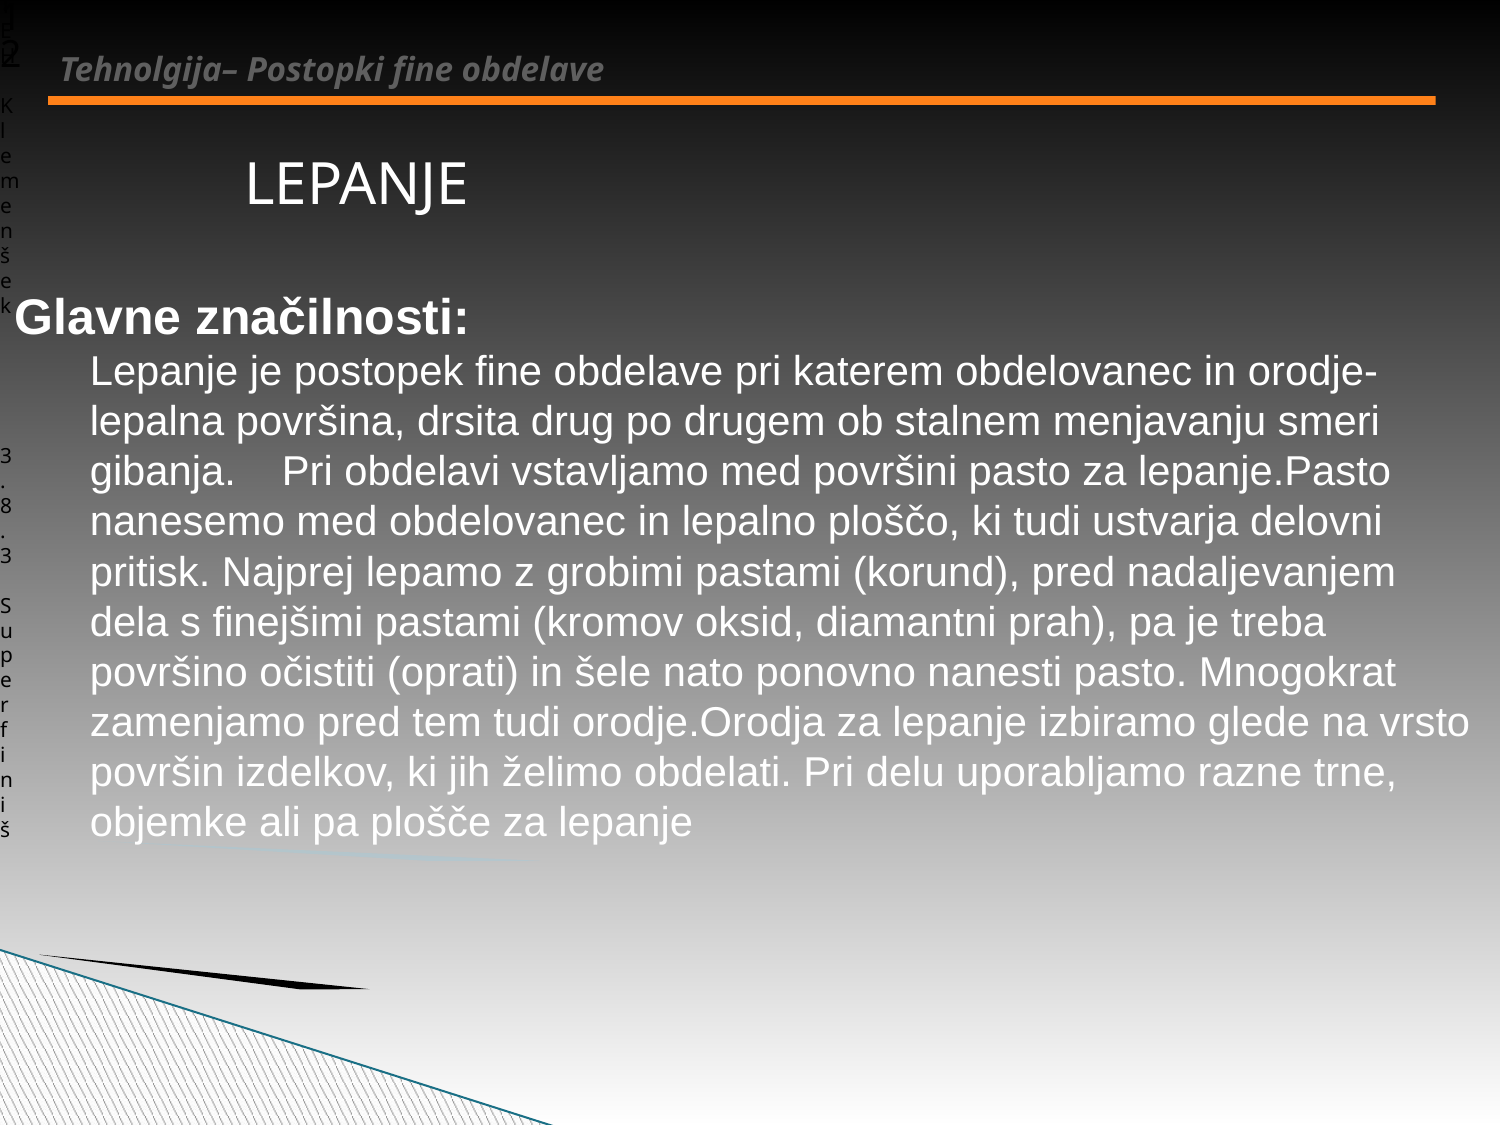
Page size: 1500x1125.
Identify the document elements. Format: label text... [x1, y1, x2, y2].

picture [0, 952, 543, 1125]
text_box LEPANJE [229, 138, 817, 224]
text_box Glavne značilnosti: Lepanje je postopek fine obdelave pri katerem obdelovanec in orodje-lepalna površina, drsita drug po drugem ob stalnem menjavanju smeri gibanja. Pri obdelavi vstavljamo med površini pasto za lepanje.Pasto nanesemo med obdelovanec in lepalno ploščo, ki tudi ustvarja delovni pritisk. Najprej lepamo z grobimi pastami (korund), pred nadaljevanjem dela s finejšimi pastami (kromov oksid, diamantni prah), pa je treba površino očistiti (oprati) in šele nato ponovno nanesti pasto. Mnogokrat zamenjamo pred tem tudi orodje.Orodja za lepanje izbiramo glede na vrsto površin izdelkov, ki jih želimo obdelati. Pri delu uporabljamo razne trne, objemke ali pa plošče za lepanje [0, 276, 1500, 852]
